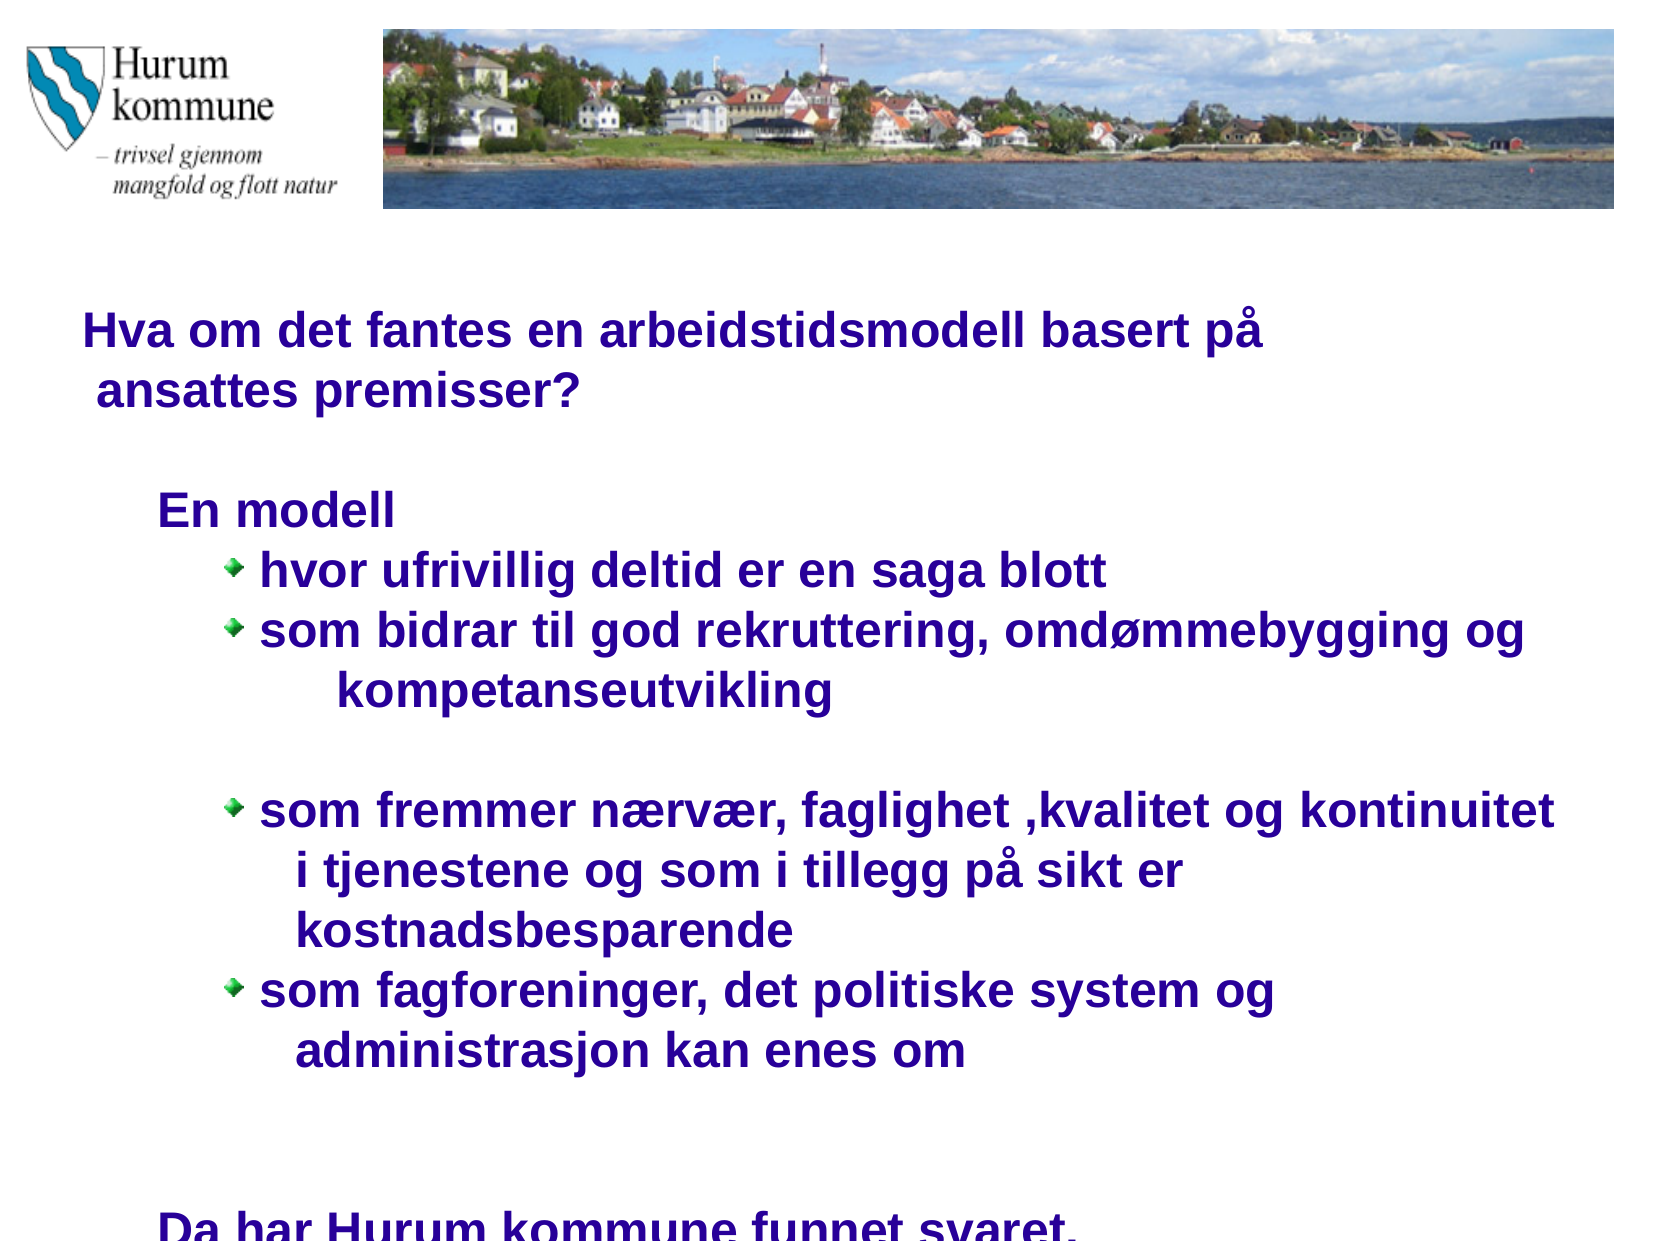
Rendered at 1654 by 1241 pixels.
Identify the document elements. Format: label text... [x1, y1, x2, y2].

text_box Hva om det fantes en arbeidstidsmodell basert på ansattes premisser? En modell hvor ufrivillig deltid er en saga blott som bidrar til god rekruttering, omdømmebygging og kompetanseutvikling som fremmer nærvær, faglighet ,kvalitet og kontinuitet i tjenestene og som i tillegg på sikt er kostnadsbesparende som fagforeninger, det politiske system og administrasjon kan enes om Da har Hurum kommune funnet svaret. [82, 297, 1571, 1102]
picture [383, 29, 1614, 209]
picture [14, 34, 362, 214]
